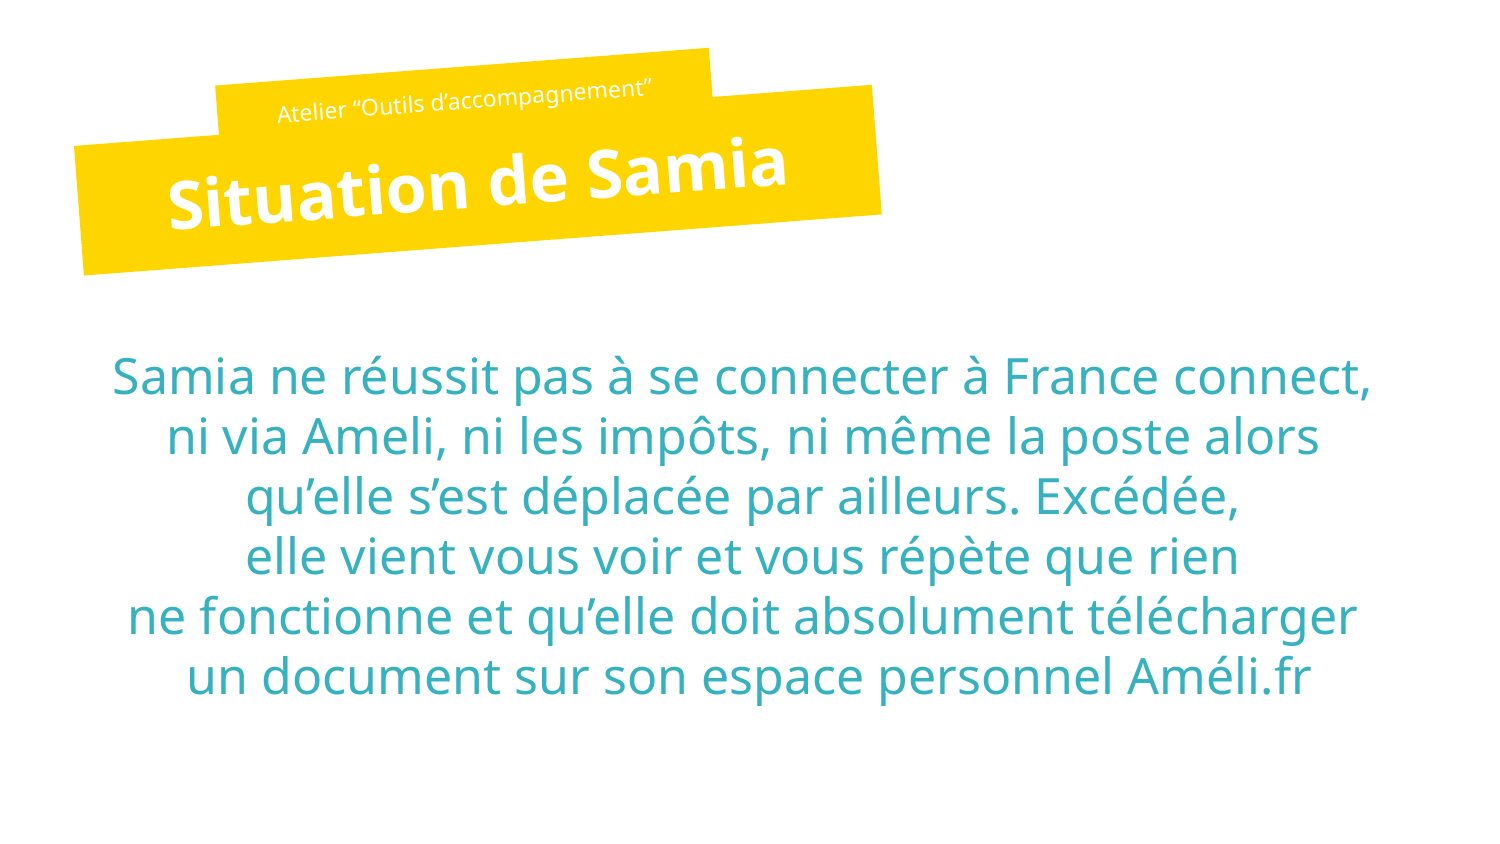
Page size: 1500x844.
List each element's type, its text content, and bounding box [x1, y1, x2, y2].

text_box Samia ne réussit pas à se connecter à France connect, ni via Ameli, ni les impôts, ni même la poste alors qu’elle s’est déplacée par ailleurs. Excédée, elle vient vous voir et vous répète que rien ne fonctionne et qu’elle doit absolument télécharger un document sur son espace personnel Améli.fr [0, 205, 1500, 844]
text_box Situation de Samia [73, 84, 882, 276]
text_box Atelier “Outils d’accompagnement” [215, 47, 714, 152]
